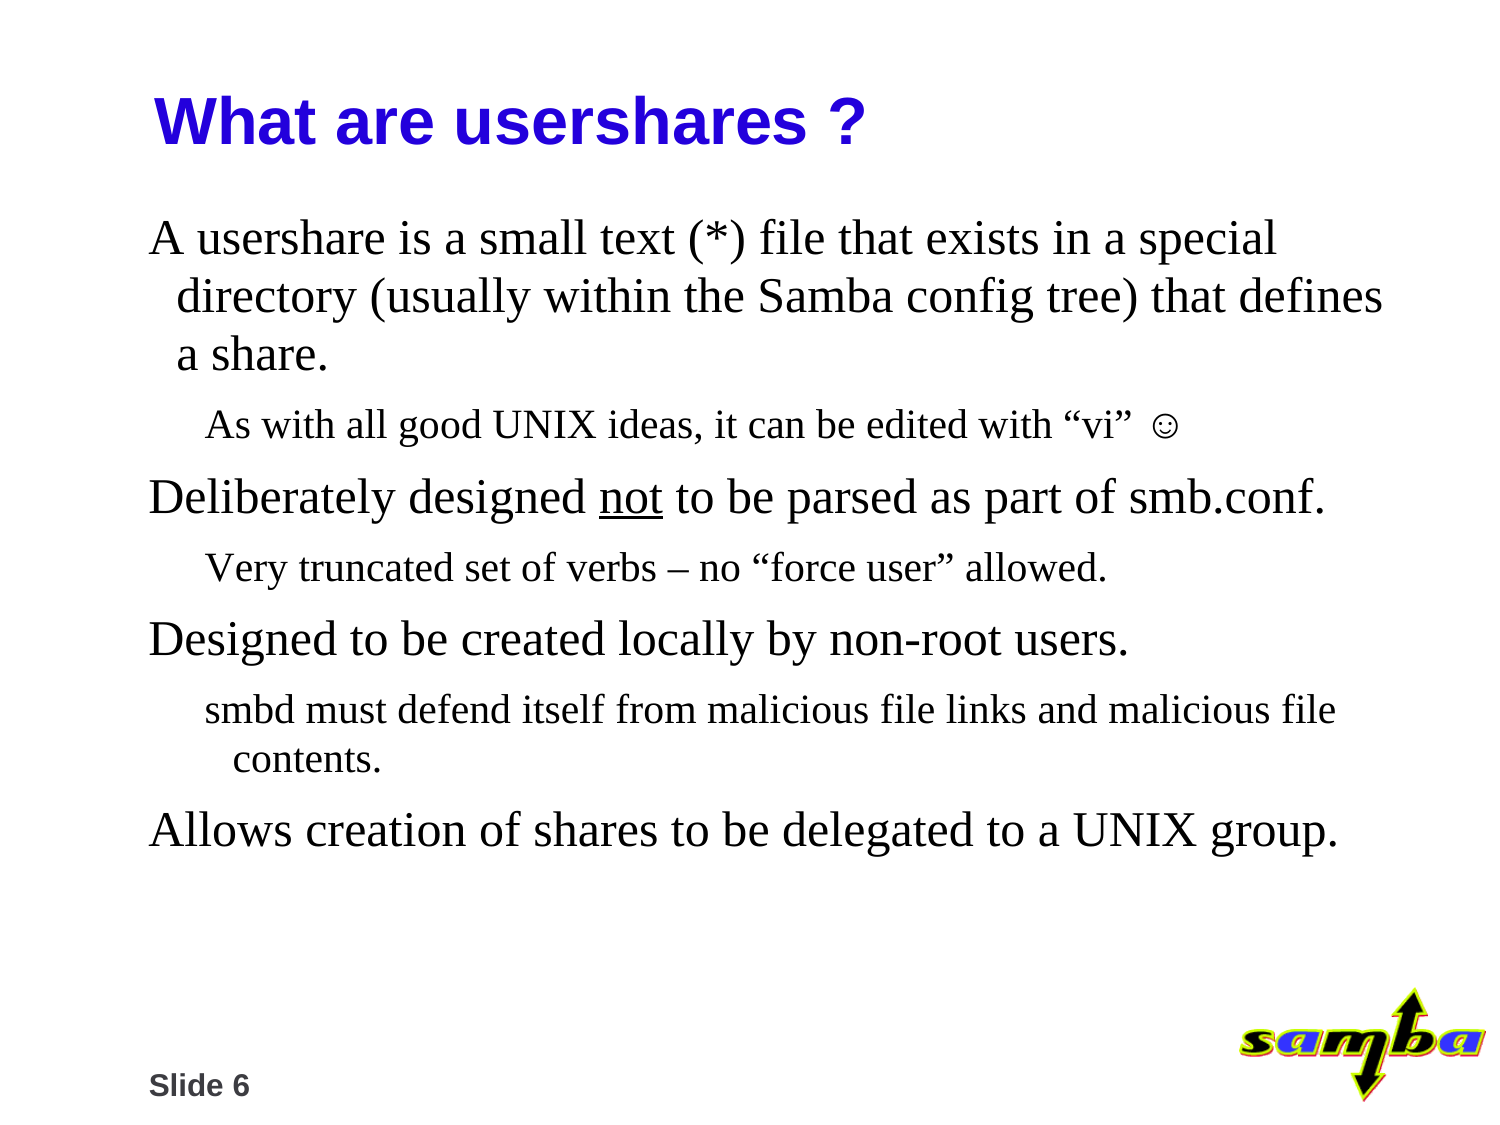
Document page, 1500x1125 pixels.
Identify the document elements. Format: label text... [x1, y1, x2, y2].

picture [1239, 987, 1486, 1102]
title What are usershares ? [154, 41, 1383, 205]
list A usershare is a small text (*) file that exists in a special directory (usually within the Samba config tree) that defines a share. As with all good UNIX ideas, it can be edited with “vi” ☺ Deliberately designed not to be parsed as part of smb.conf. Very truncated set of verbs – no “force user” allowed. Designed to be created locally by non-root users. smbd must defend itself from malicious file links and malicious file contents. Allows creation of shares to be delegated to a UNIX group. [148, 207, 1389, 1078]
